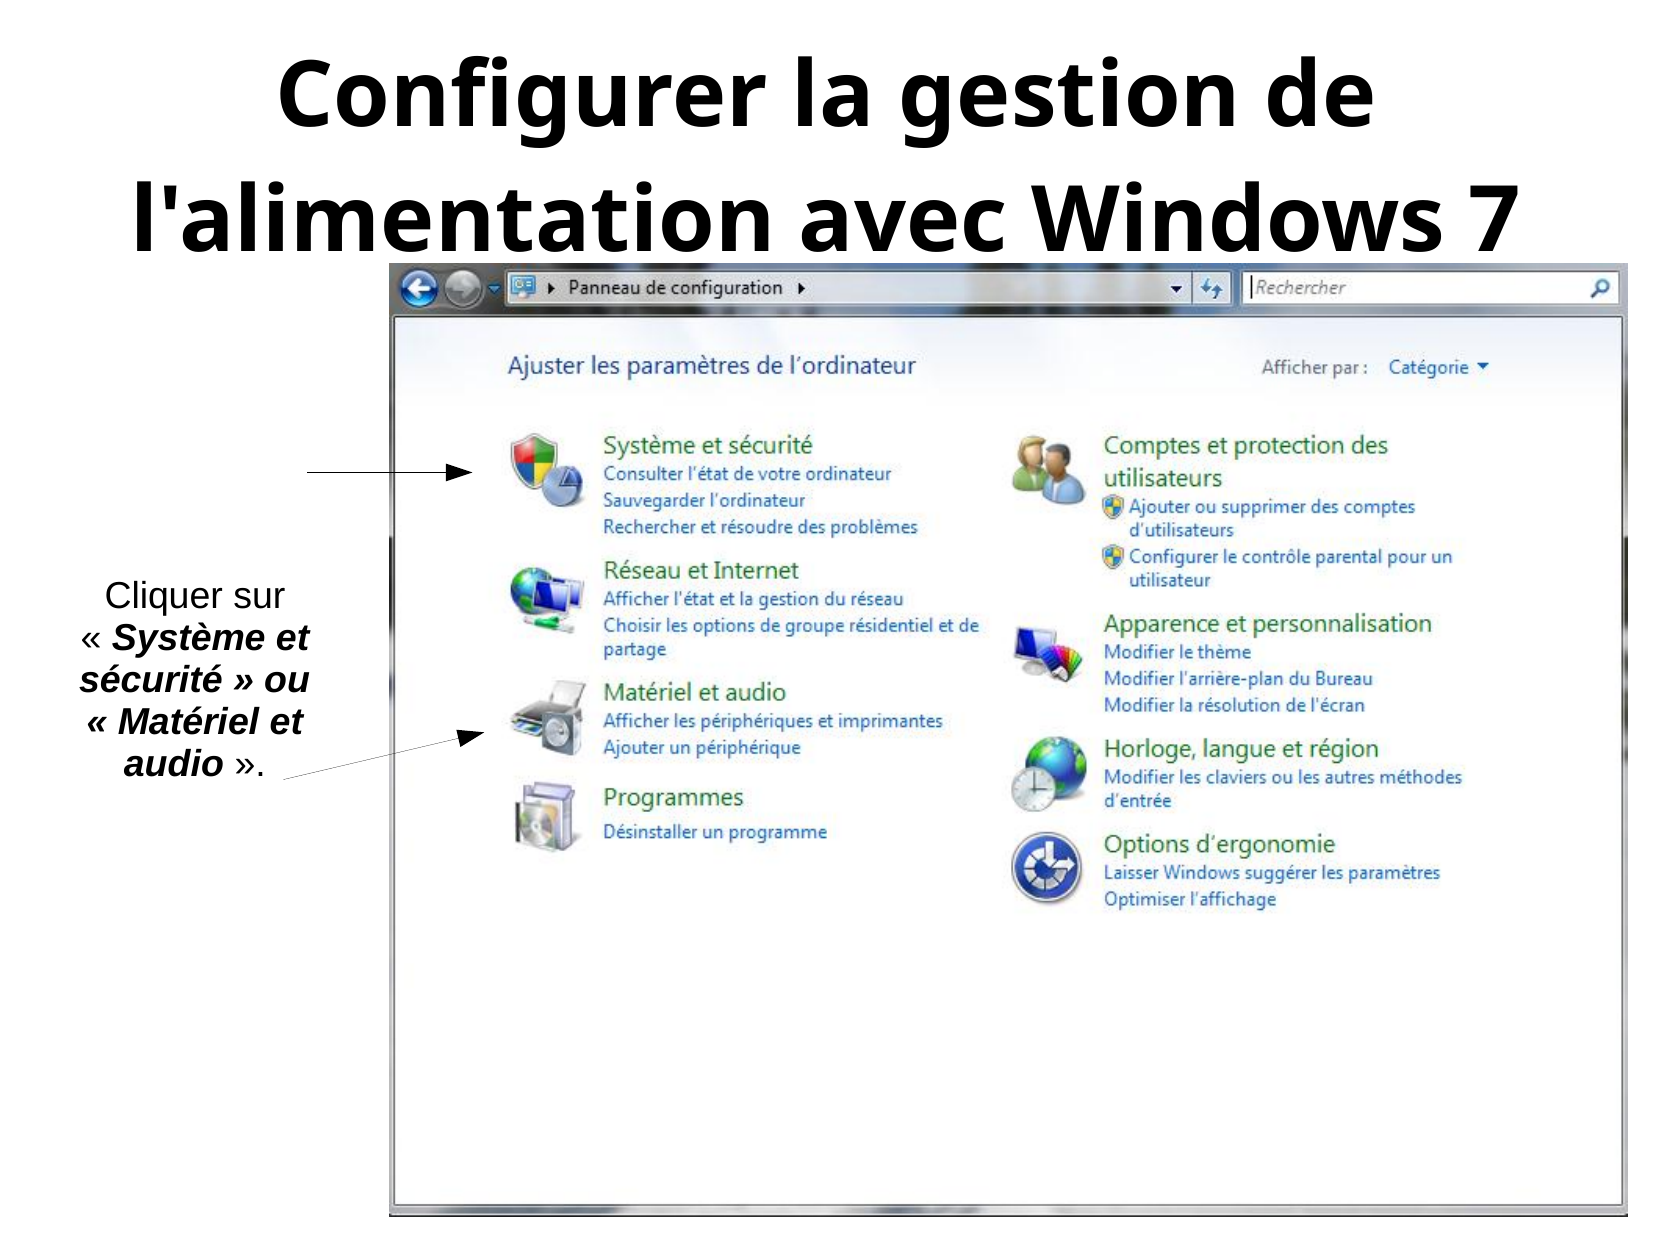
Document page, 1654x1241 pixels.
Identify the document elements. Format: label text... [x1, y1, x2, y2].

picture [389, 263, 1628, 1217]
text_box Cliquer sur « Système et sécurité » ou « Matériel et audio ». [0, 566, 390, 796]
title Configurer la gestion de l'alimentation avec Windows 7 [82, 49, 1571, 257]
